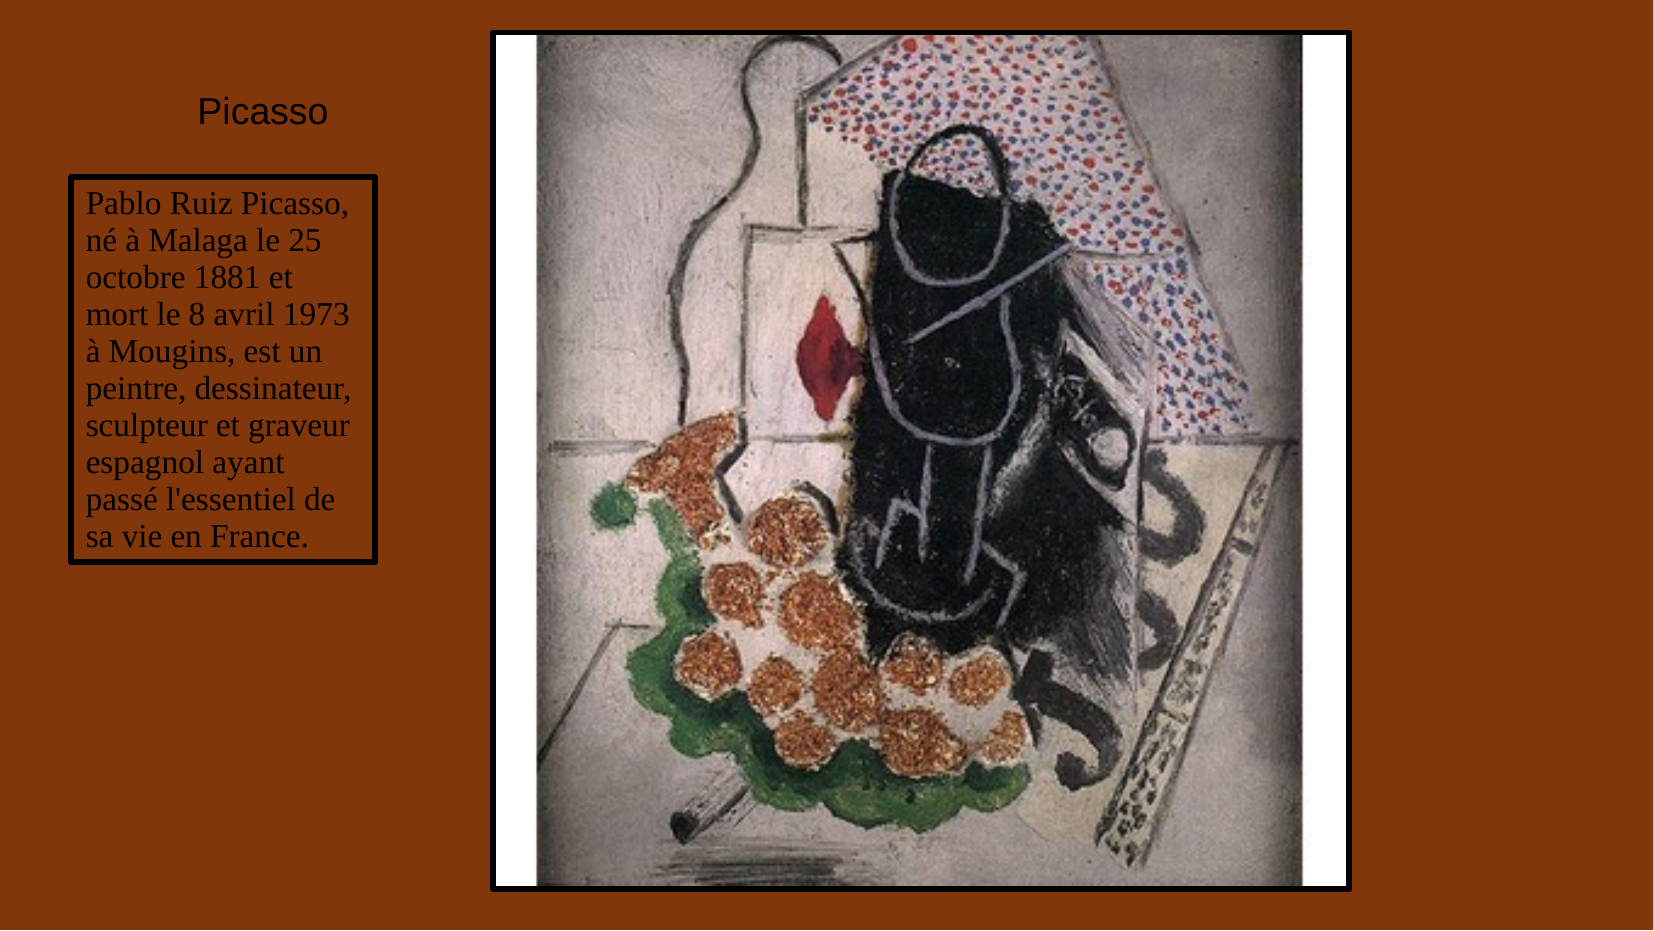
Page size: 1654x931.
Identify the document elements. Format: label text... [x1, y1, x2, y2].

picture [496, 35, 1347, 886]
title Picasso [124, 69, 402, 154]
text_box Pablo Ruiz Picasso, né à Malaga le 25 octobre 1881 et mort le 8 avril 1973 à Mougins, est un peintre, dessinateur, sculpteur et graveur espagnol ayant passé l'essentiel de sa vie en France. [71, 177, 375, 563]
